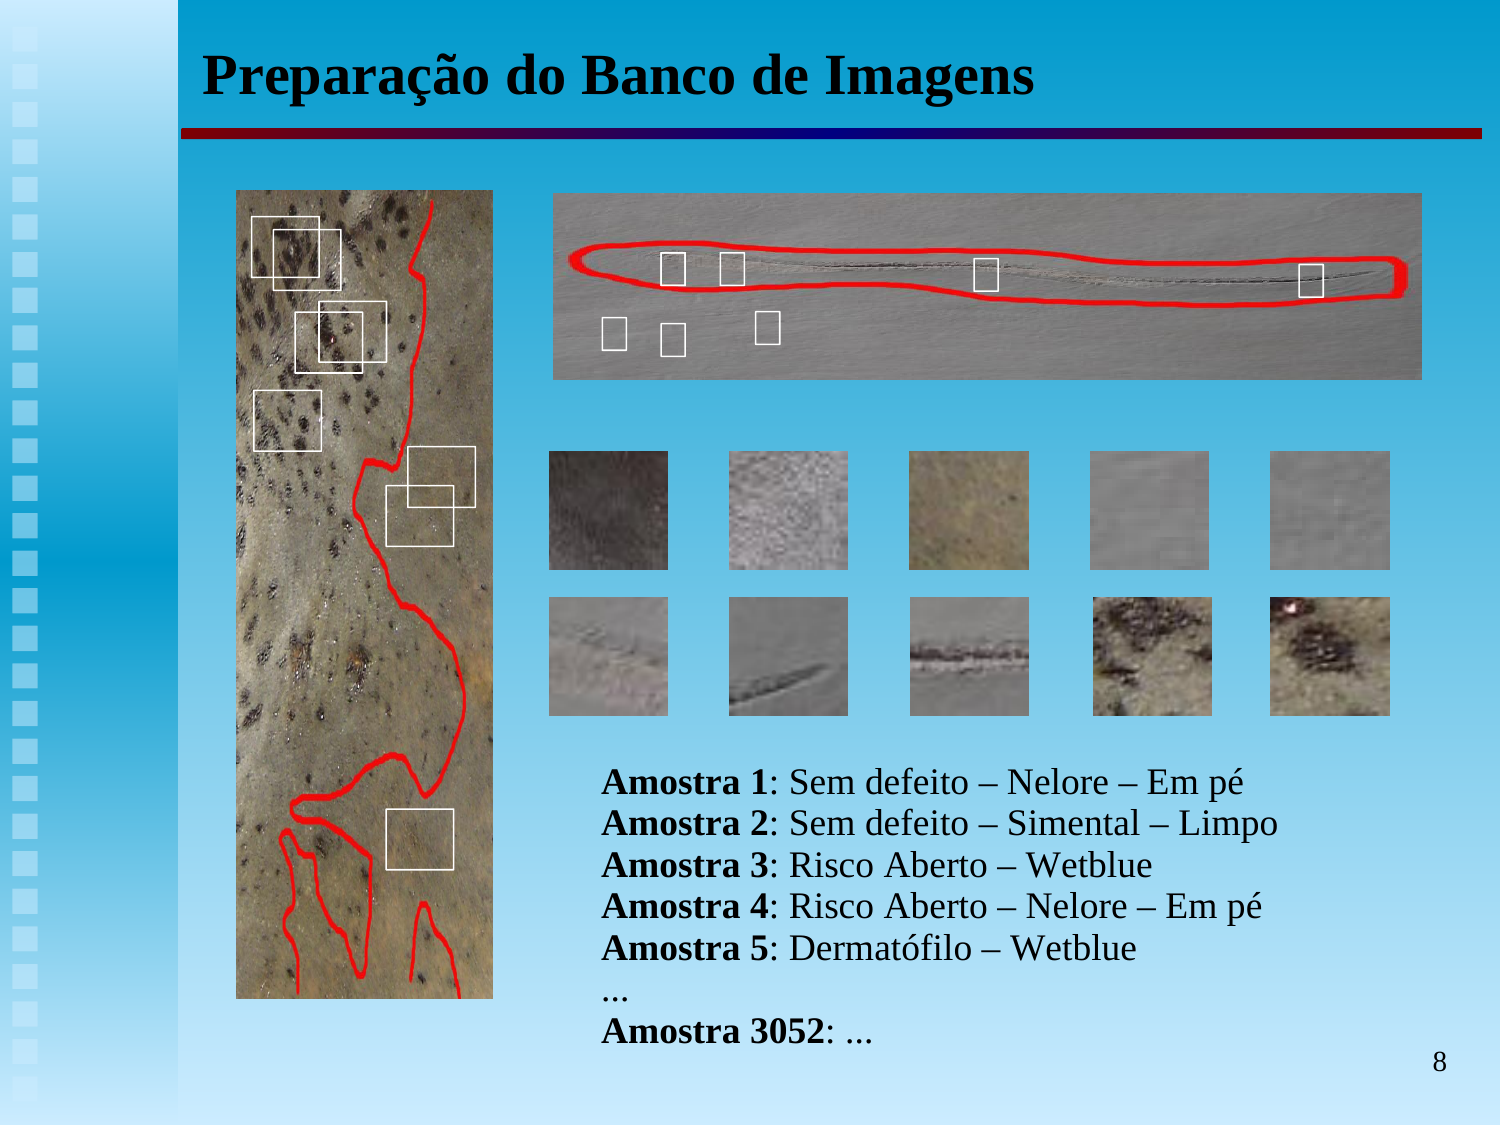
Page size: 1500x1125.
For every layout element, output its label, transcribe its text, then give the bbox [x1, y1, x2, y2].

picture [910, 597, 1029, 716]
picture [553, 193, 1422, 380]
picture [1270, 451, 1390, 570]
picture [549, 451, 668, 570]
picture [729, 597, 848, 716]
title Preparação do Banco de Imagens [187, 14, 1463, 213]
picture [909, 451, 1029, 570]
text_box Amostra 1: Sem defeito – Nelore – Em pé Amostra 2: Sem defeito – Simental – Limpo Amostra 3: Risco Aberto – Wetblue Amostra 4: Risco Aberto – Nelore – Em pé Amostra 5: Dermatófilo – Wetblue ... Amostra 3052: ... [601, 763, 1280, 1052]
picture [1090, 451, 1209, 570]
picture [549, 597, 668, 716]
picture [236, 190, 493, 999]
picture [729, 451, 848, 570]
picture [1093, 597, 1212, 716]
picture [1270, 597, 1390, 716]
